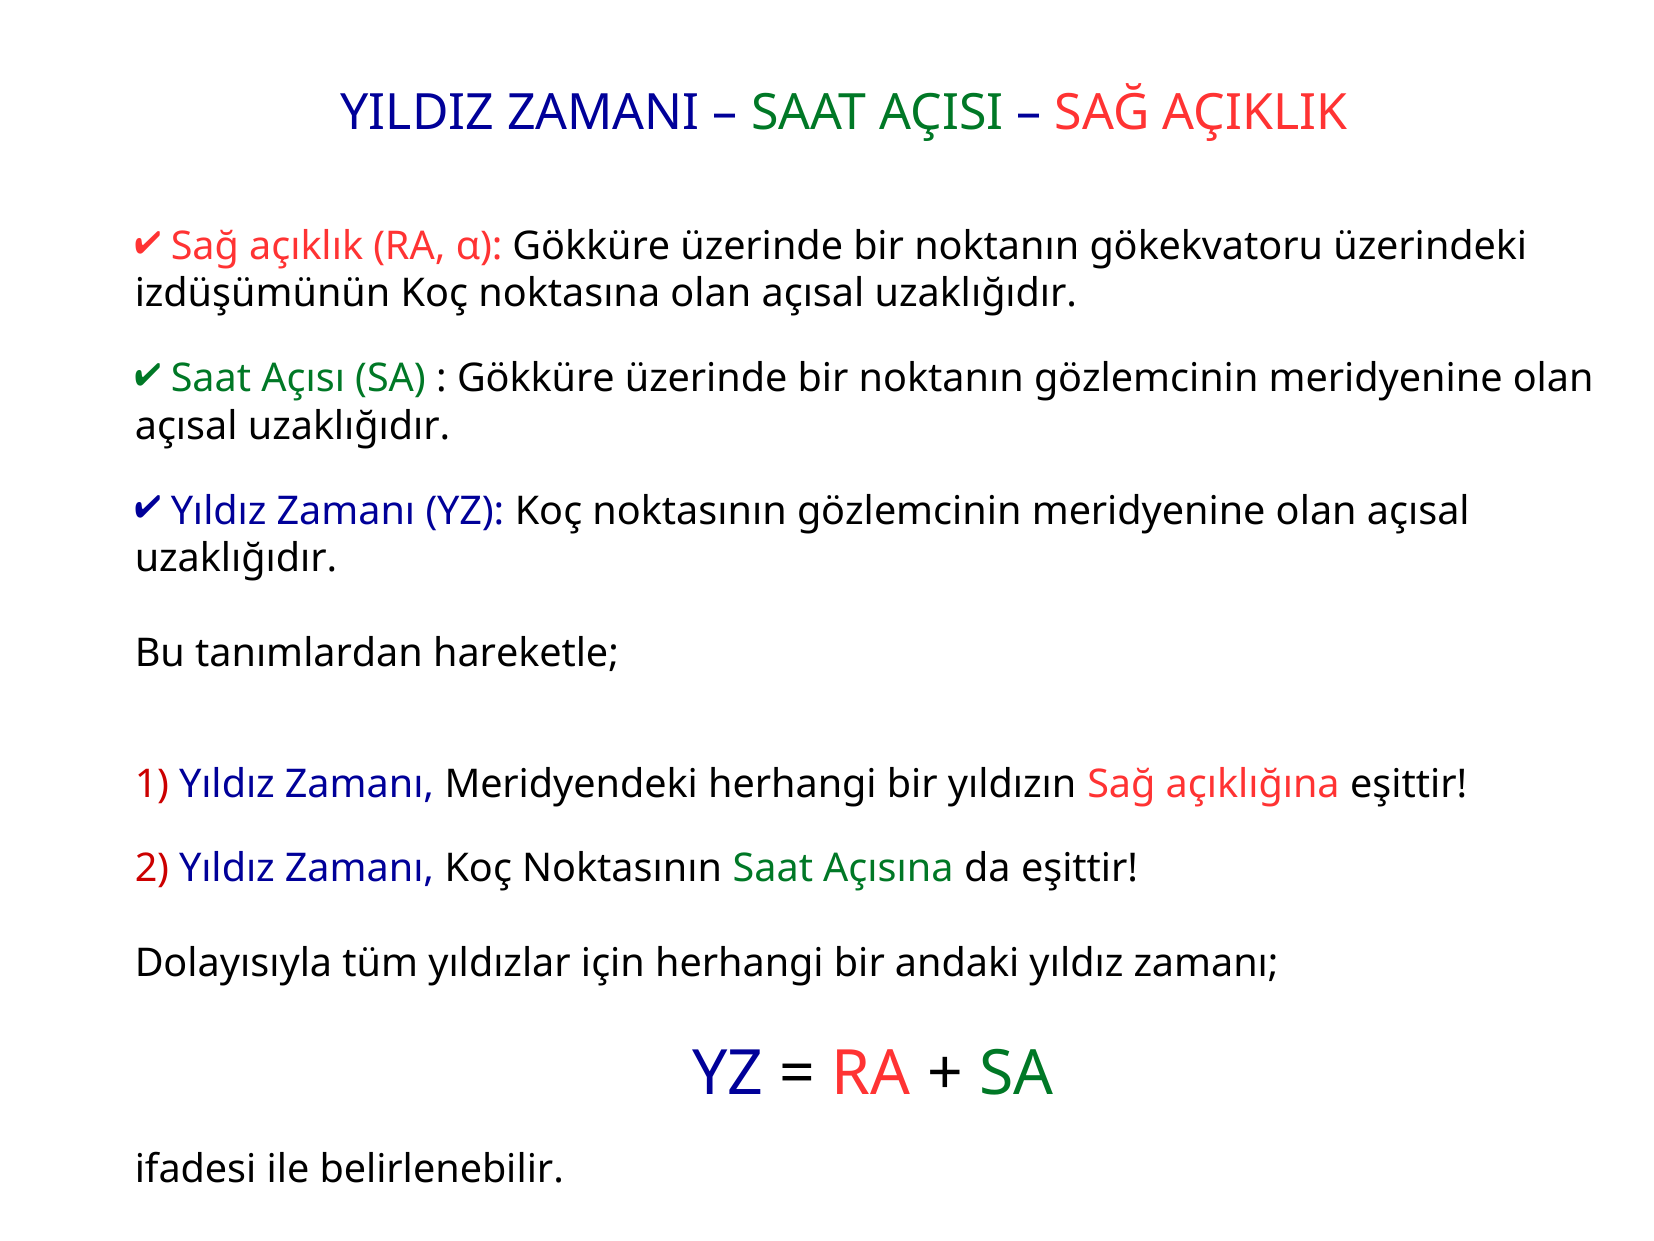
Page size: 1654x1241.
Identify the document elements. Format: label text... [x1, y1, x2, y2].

text_box Sağ açıklık (RA, α): Gökküre üzerinde bir noktanın gökekvatoru üzerindeki izdüşümünün Koç noktasına olan açısal uzaklığıdır. Saat Açısı (SA) : Gökküre üzerinde bir noktanın gözlemcinin meridyenine olan açısal uzaklığıdır. Yıldız Zamanı (YZ): Koç noktasının gözlemcinin meridyenine olan açısal uzaklığıdır. Bu tanımlardan hareketle; 1) Yıldız Zamanı, Meridyendeki herhangi bir yıldızın Sağ açıklığına eşittir! 2) Yıldız Zamanı, Koç Noktasının Saat Açısına da eşittir! Dolayısıyla tüm yıldızlar için herhangi bir andaki yıldız zamanı; YZ = RA + SA ifadesi ile belirlenebilir. [119, 212, 1626, 1198]
title YILDIZ ZAMANI – SAAT AÇISI – SAĞ AÇIKLIK [82, 43, 1571, 176]
